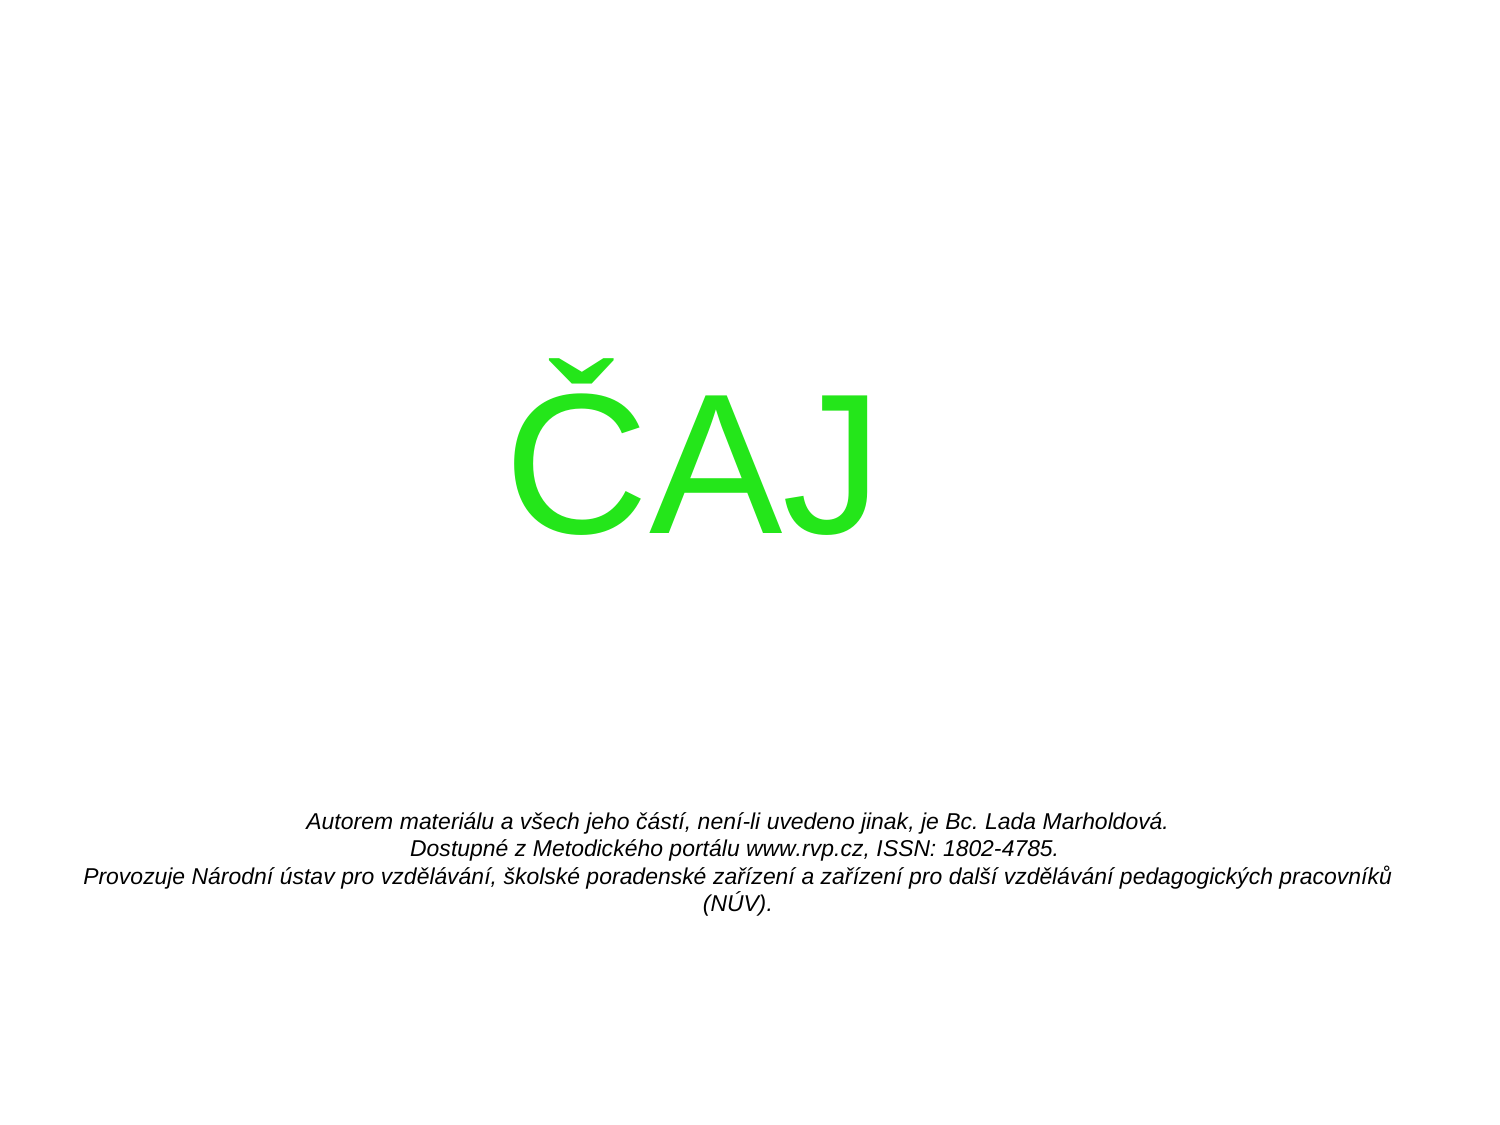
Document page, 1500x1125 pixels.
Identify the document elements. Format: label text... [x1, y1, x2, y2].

text_box Autorem materiálu a všech jeho částí, není-li uvedeno jinak, je Bc. Lada Marholdová. Dostupné z Metodického portálu www.rvp.cz, ISSN: 1802-4785. Provozuje Národní ústav pro vzdělávání, školské poradenské zařízení a zařízení pro další vzdělávání pedagogických pracovníků (NÚV). [53, 798, 1424, 924]
text_box ČAJ [490, 326, 1070, 582]
